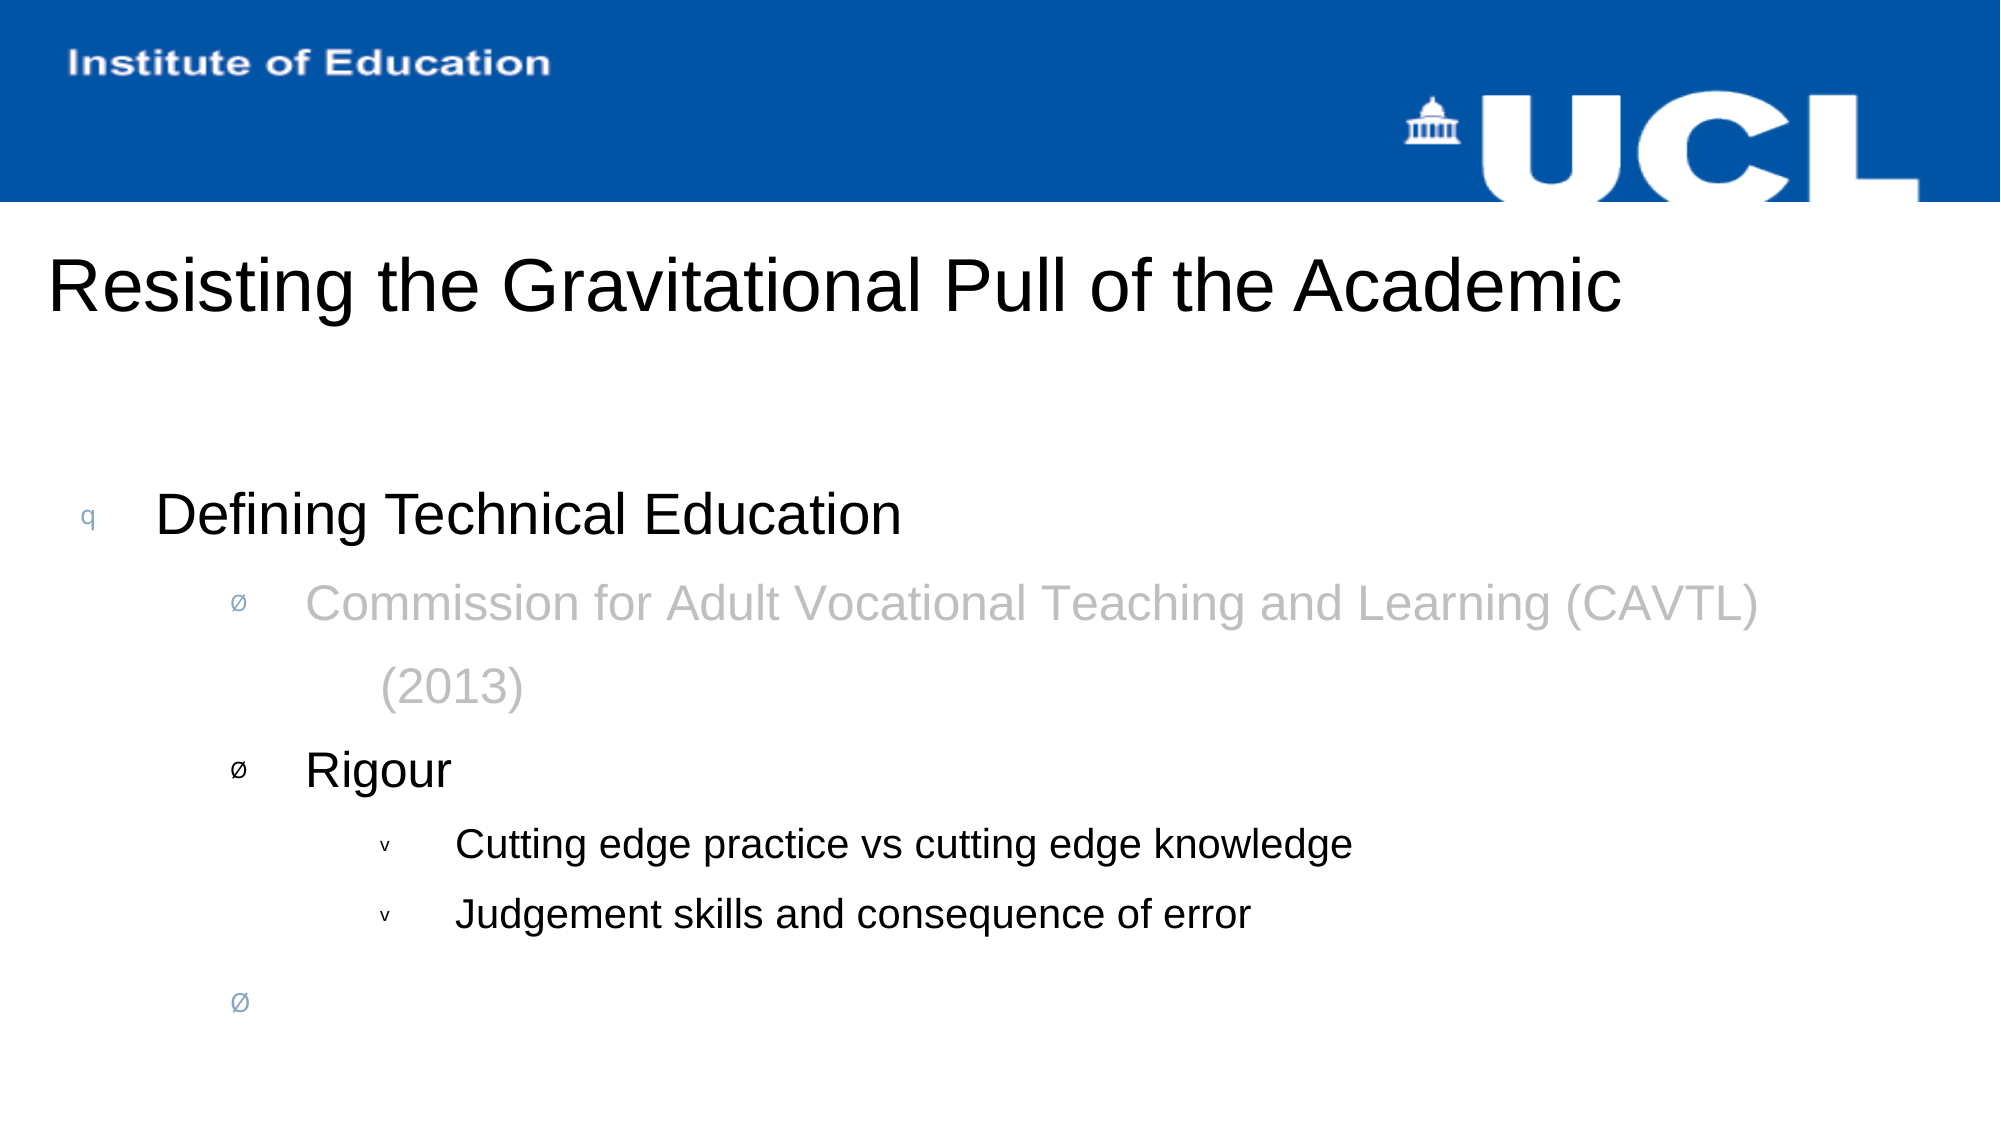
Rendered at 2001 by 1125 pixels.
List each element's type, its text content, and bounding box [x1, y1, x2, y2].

text_box Resisting the Gravitational Pull of the Academic [33, 236, 1723, 336]
text_box Defining Technical Education Commission for Adult Vocational Teaching and Learning (CAVTL) (2013) Rigour Cutting edge practice vs cutting edge knowledge Judgement skills and consequence of error [65, 441, 1875, 1043]
